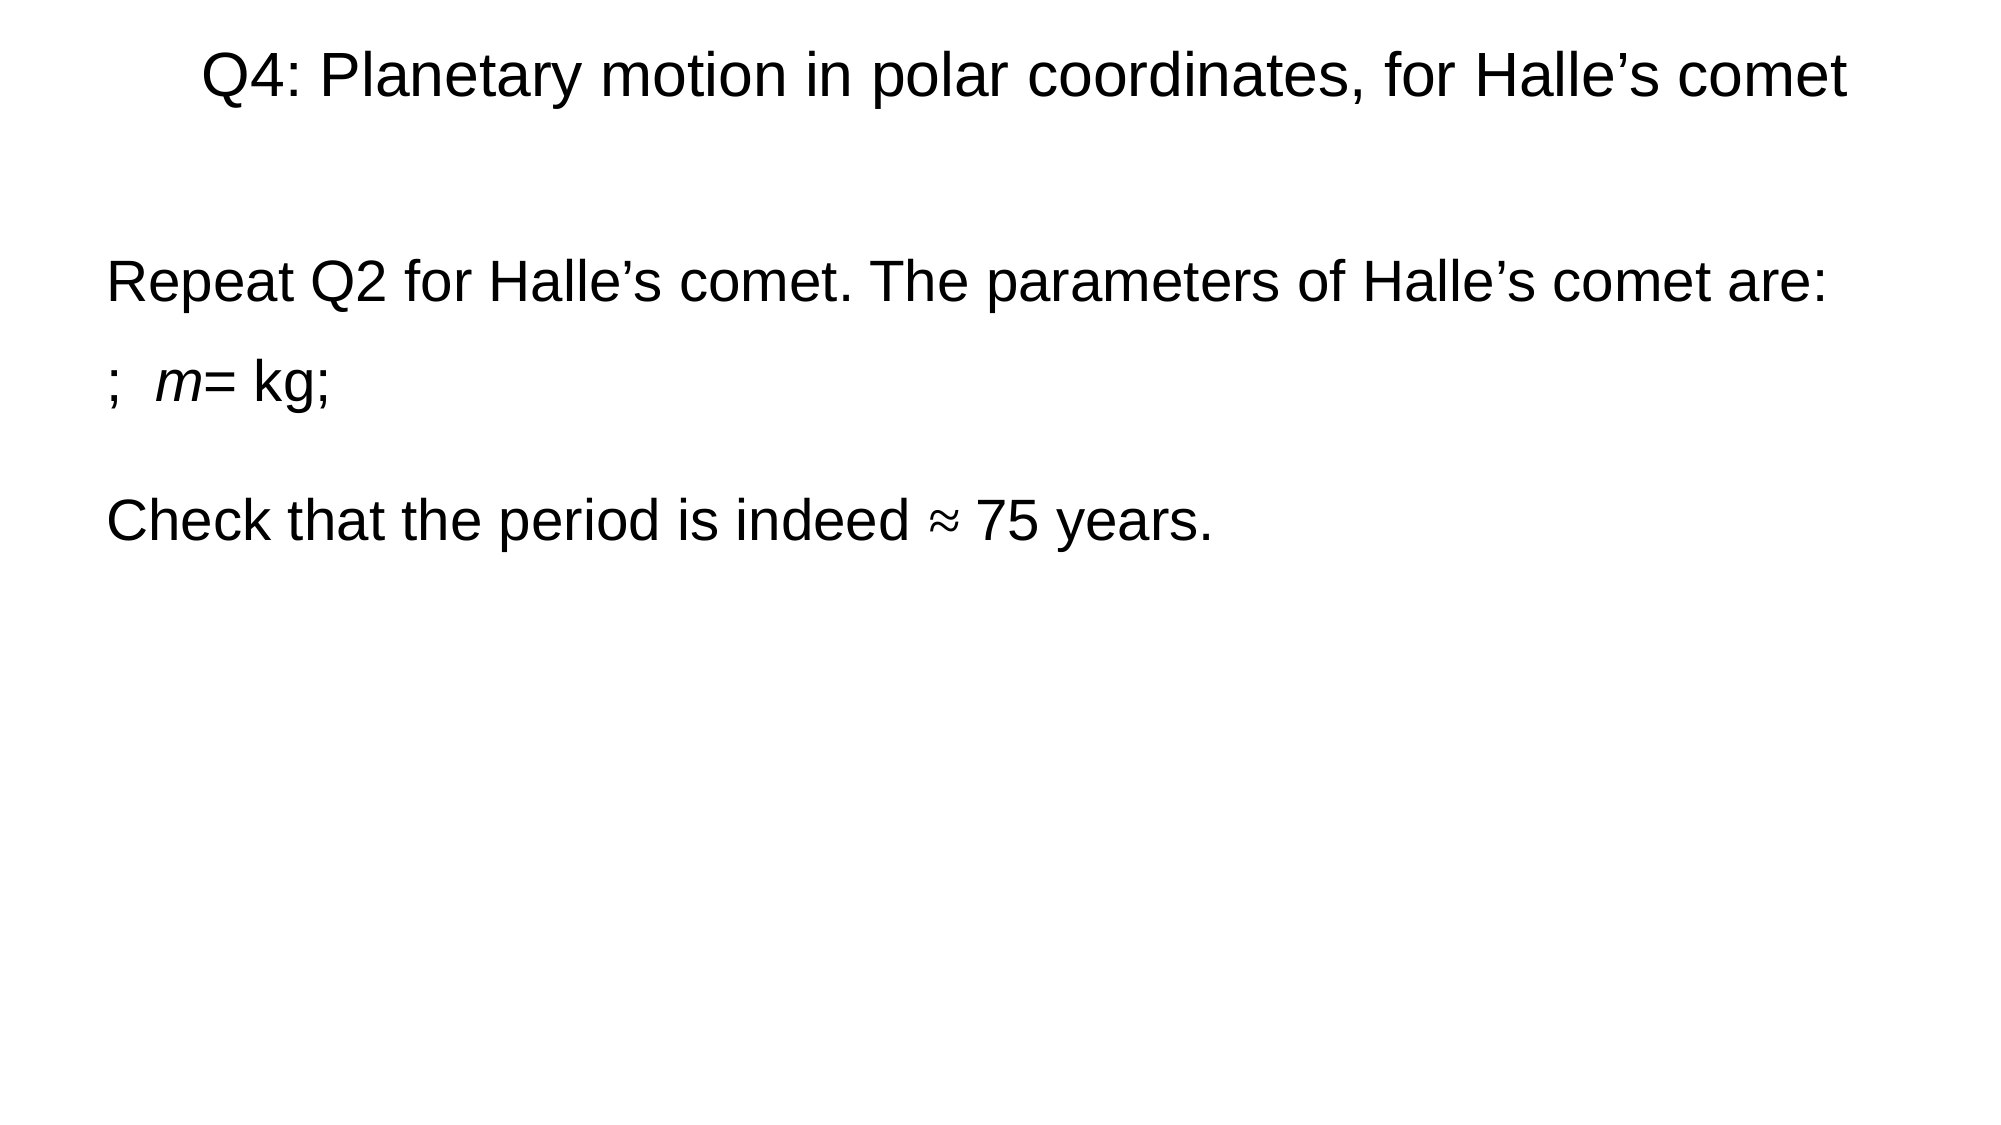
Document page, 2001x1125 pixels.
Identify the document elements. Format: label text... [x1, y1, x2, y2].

list Repeat Q2 for Halle’s comet. The parameters of Halle’s comet are: ; m= kg; Check that the period is indeed ≈ 75 years. [106, 243, 1909, 797]
title Q4: Planetary motion in polar coordinates, for Halle’s comet [125, 0, 1926, 165]
